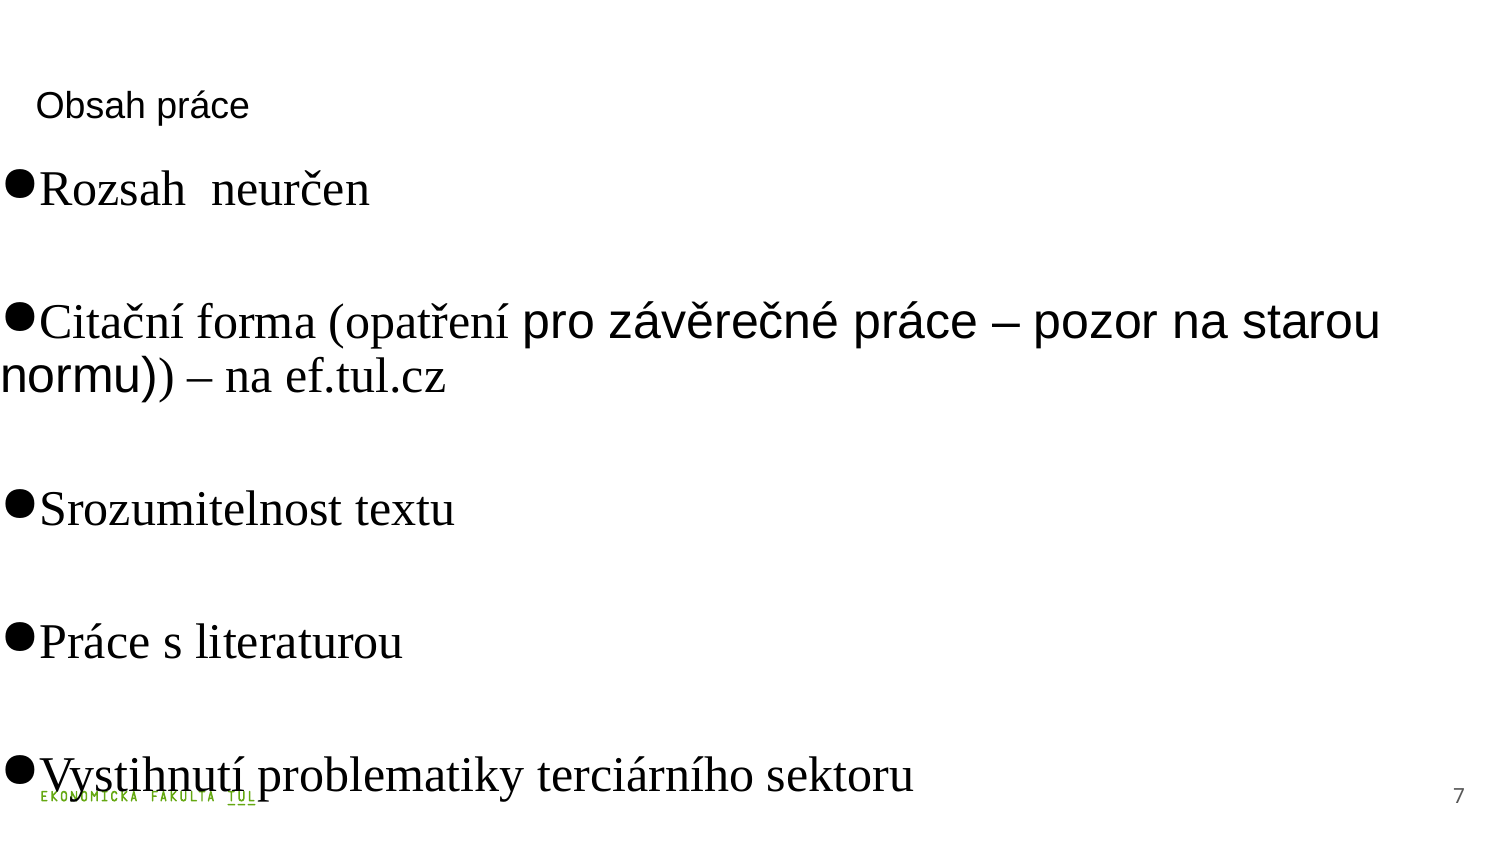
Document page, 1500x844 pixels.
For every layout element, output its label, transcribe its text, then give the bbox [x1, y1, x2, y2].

title Obsah práce [35, 59, 1500, 147]
list Rozsah neurčen Citační forma (opatření pro závěrečné práce – pozor na starou normu)) – na ef.tul.cz Srozumitelnost textu Práce s literaturou Vystihnutí problematiky terciárního sektoru [0, 147, 1500, 609]
